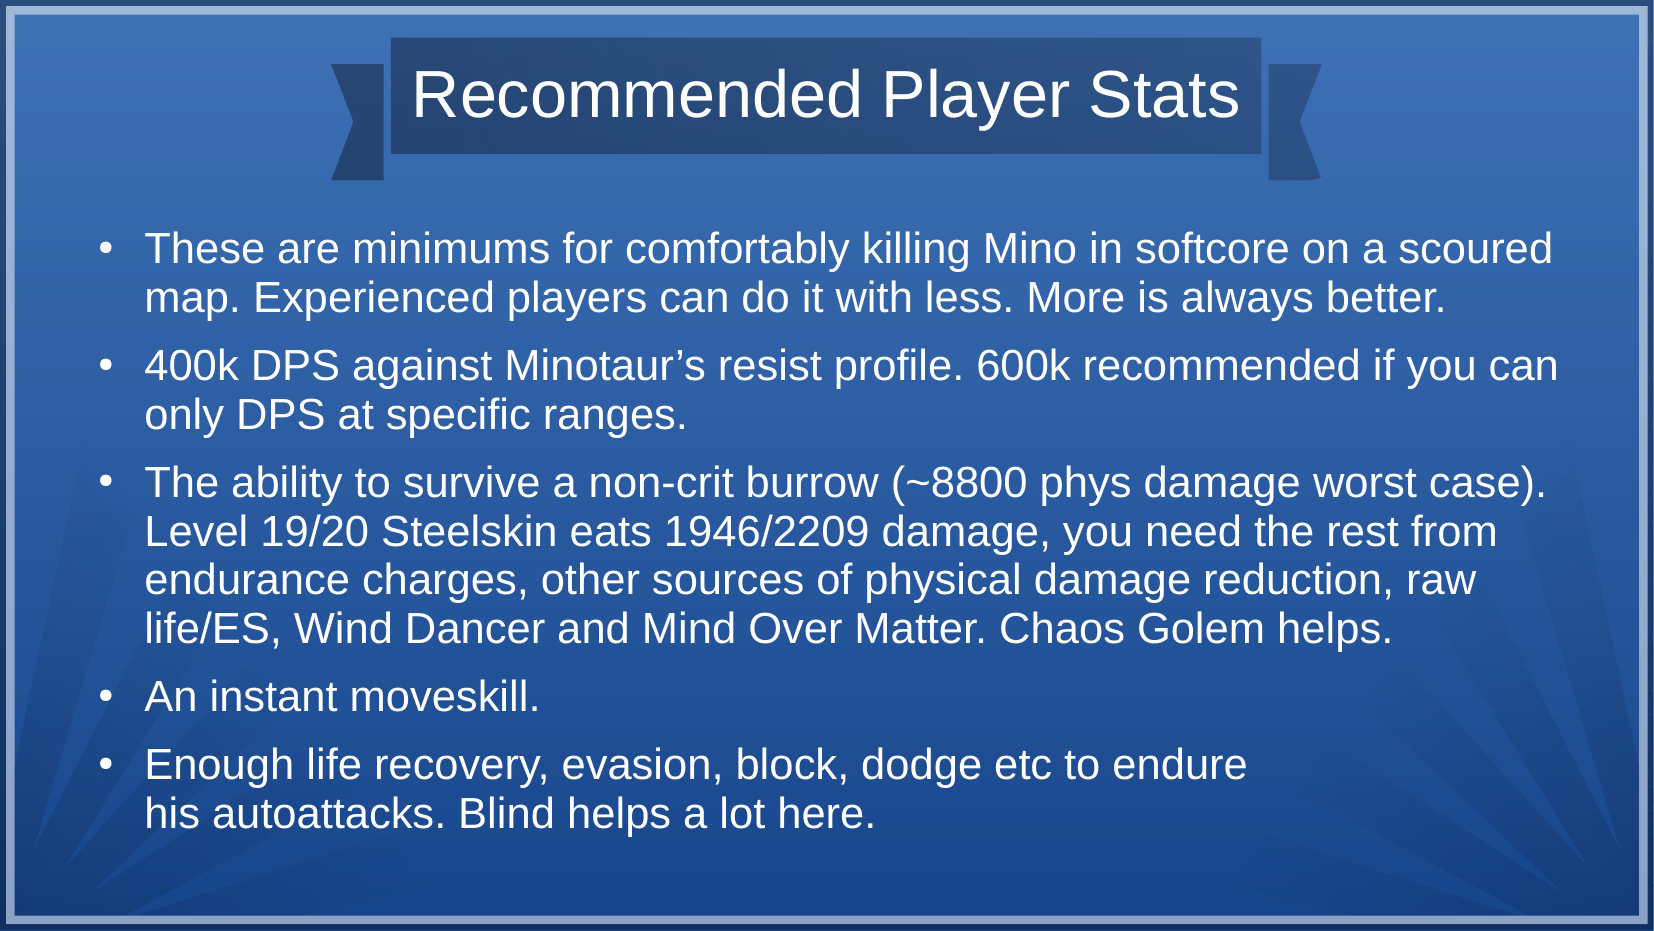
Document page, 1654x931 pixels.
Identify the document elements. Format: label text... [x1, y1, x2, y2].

list These are minimums for comfortably killing Mino in softcore on a scoured map. Experienced players can do it with less. More is always better. 400k DPS against Minotaur’s resist profile. 600k recommended if you can only DPS at specific ranges. The ability to survive a non-crit burrow (~8800 phys damage worst case). Level 19/20 Steelskin eats 1946/2209 damage, you need the rest from endurance charges, other sources of physical damage reduction, raw life/ES, Wind Dancer and Mind Over Matter. Chaos Golem helps. An instant moveskill. Enough life recovery, evasion, block, dodge etc to endure his autoattacks. Blind helps a lot here. [82, 224, 1571, 848]
title Recommended Player Stats [236, 17, 1418, 172]
